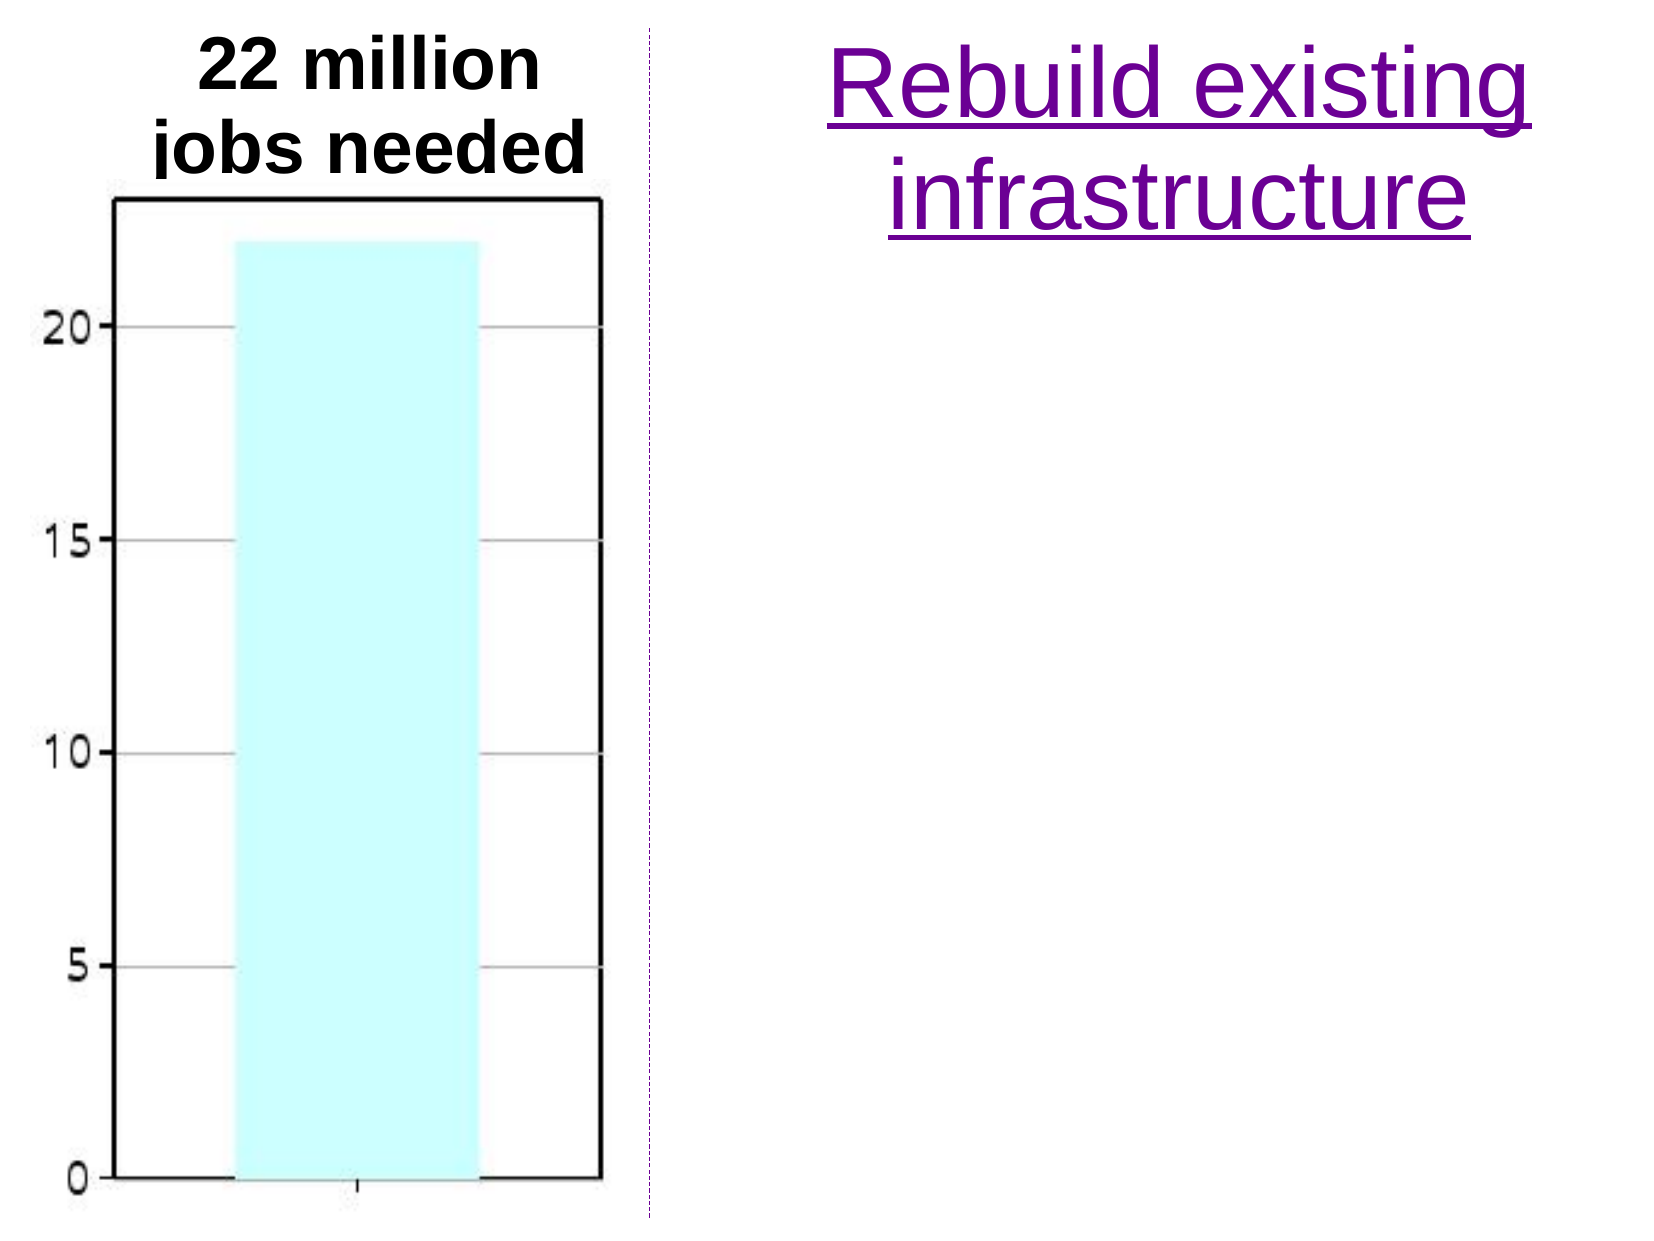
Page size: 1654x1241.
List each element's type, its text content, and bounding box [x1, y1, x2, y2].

picture [30, 179, 616, 1231]
text_box 22 million jobs needed [126, 13, 614, 179]
text_box Rebuild existing infrastructure [715, 19, 1643, 259]
